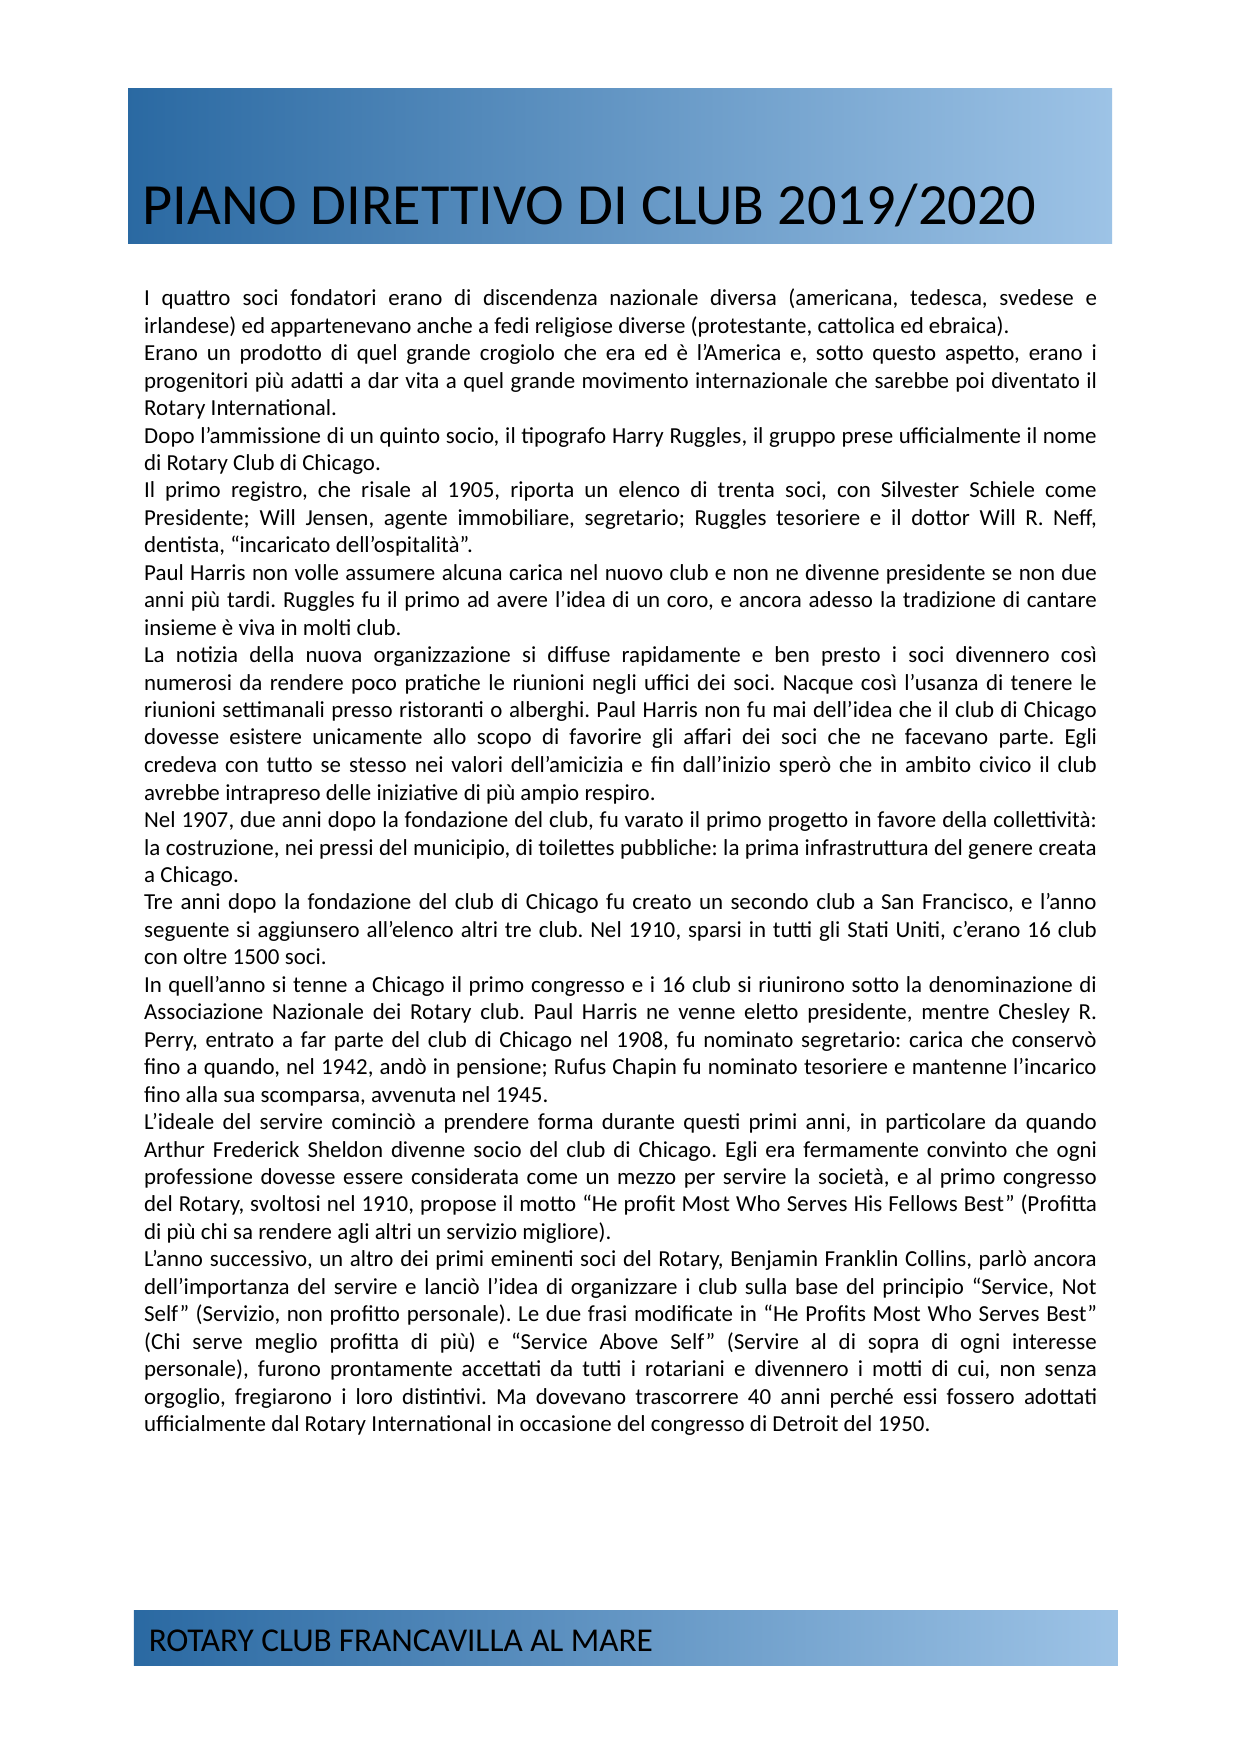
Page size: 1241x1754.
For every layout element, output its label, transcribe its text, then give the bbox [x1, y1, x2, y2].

text_box PIANO DIRETTIVO DI CLUB 2019/2020 [128, 88, 1113, 244]
text_box I quattro soci fondatori erano di discendenza nazionale diversa (americana, tedesca, svedese e irlandese) ed appartenevano anche a fedi religiose diverse (protestante, cattolica ed ebraica). Erano un prodotto di quel grande crogiolo che era ed è l’America e, sotto questo aspetto, erano i progenitori più adatti a dar vita a quel grande movimento internazionale che sarebbe poi diventato il Rotary International. Dopo l’ammissione di un quinto socio, il tipografo Harry Ruggles, il gruppo prese ufficialmente il nome di Rotary Club di Chicago. Il primo registro, che risale al 1905, riporta un elenco di trenta soci, con Silvester Schiele come Presidente; Will Jensen, agente immobiliare, segretario; Ruggles tesoriere e il dottor Will R. Neff, dentista, “incaricato dell’ospitalità”. Paul Harris non volle assumere alcuna carica nel nuovo club e non ne divenne presidente se non due anni più tardi. Ruggles fu il primo ad avere l’idea di un coro, e ancora adesso la tradizione di cantare insieme è viva in molti club. La notizia della nuova organizzazione si diffuse rapidamente e ben presto i soci divennero così numerosi da rendere poco pratiche le riunioni negli uffici dei soci. Nacque così l’usanza di tenere le riunioni settimanali presso ristoranti o alberghi. Paul Harris non fu mai dell’idea che il club di Chicago dovesse esistere unicamente allo scopo di favorire gli affari dei soci che ne facevano parte. Egli credeva con tutto se stesso nei valori dell’amicizia e fin dall’inizio sperò che in ambito civico il club avrebbe intrapreso delle iniziative di più ampio respiro. Nel 1907, due anni dopo la fondazione del club, fu varato il primo progetto in favore della collettività: la costruzione, nei pressi del municipio, di toilettes pubbliche: la prima infrastruttura del genere creata a Chicago. Tre anni dopo la fondazione del club di Chicago fu creato un secondo club a San Francisco, e l’anno seguente si aggiunsero all’elenco altri tre club. Nel 1910, sparsi in tutti gli Stati Uniti, c’erano 16 club con oltre 1500 soci. In quell’anno si tenne a Chicago il primo congresso e i 16 club si riunirono sotto la denominazione di Associazione Nazionale dei Rotary club. Paul Harris ne venne eletto presidente, mentre Chesley R. Perry, entrato a far parte del club di Chicago nel 1908, fu nominato segretario: carica che conservò fino a quando, nel 1942, andò in pensione; Rufus Chapin fu nominato tesoriere e mantenne l’incarico fino alla sua scomparsa, avvenuta nel 1945. L’ideale del servire cominciò a prendere forma durante questi primi anni, in particolare da quando Arthur Frederick Sheldon divenne socio del club di Chicago. Egli era fermamente convinto che ogni professione dovesse essere considerata come un mezzo per servire la società, e al primo congresso del Rotary, svoltosi nel 1910, propose il motto “He profit Most Who Serves His Fellows Best” (Profitta di più chi sa rendere agli altri un servizio migliore). L’anno successivo, un altro dei primi eminenti soci del Rotary, Benjamin Franklin Collins, parlò ancora dell’importanza del servire e lanciò l’idea di organizzare i club sulla base del principio “Service, Not Self” (Servizio, non profitto personale). Le due frasi modificate in “He Profits Most Who Serves Best” (Chi serve meglio profitta di più) e “Service Above Self” (Servire al di sopra di ogni interesse personale), furono prontamente accettati da tutti i rotariani e divennero i motti di cui, non senza orgoglio, fregiarono i loro distintivi. Ma dovevano trascorrere 40 anni perché essi fossero adottati ufficialmente dal Rotary International in occasione del congresso di Detroit del 1950. [129, 247, 1114, 1526]
text_box ROTARY CLUB FRANCAVILLA AL MARE [133, 1610, 1118, 1666]
